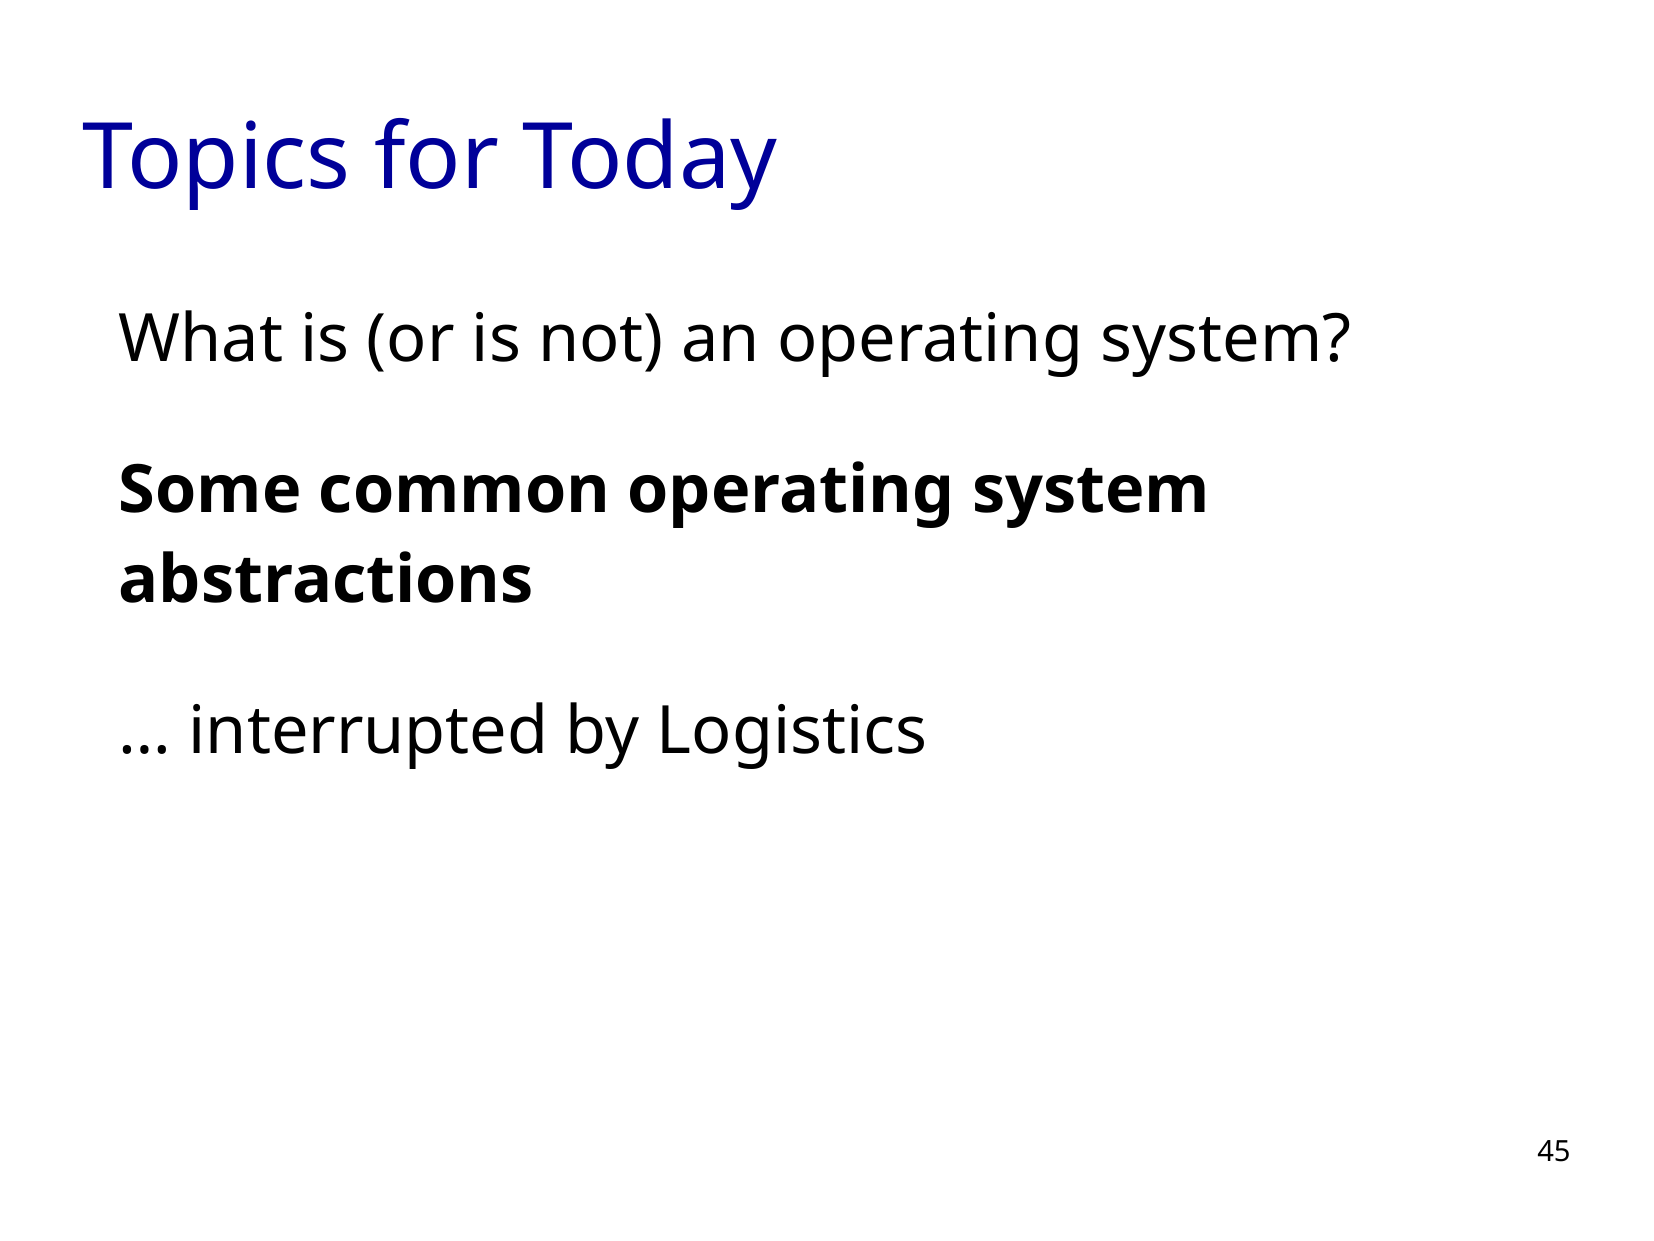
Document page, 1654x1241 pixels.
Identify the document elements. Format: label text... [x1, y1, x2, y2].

title Topics for Today [82, 49, 1571, 257]
list What is (or is not) an operating system? Some common operating system abstractions … interrupted by Logistics [82, 290, 1571, 1010]
